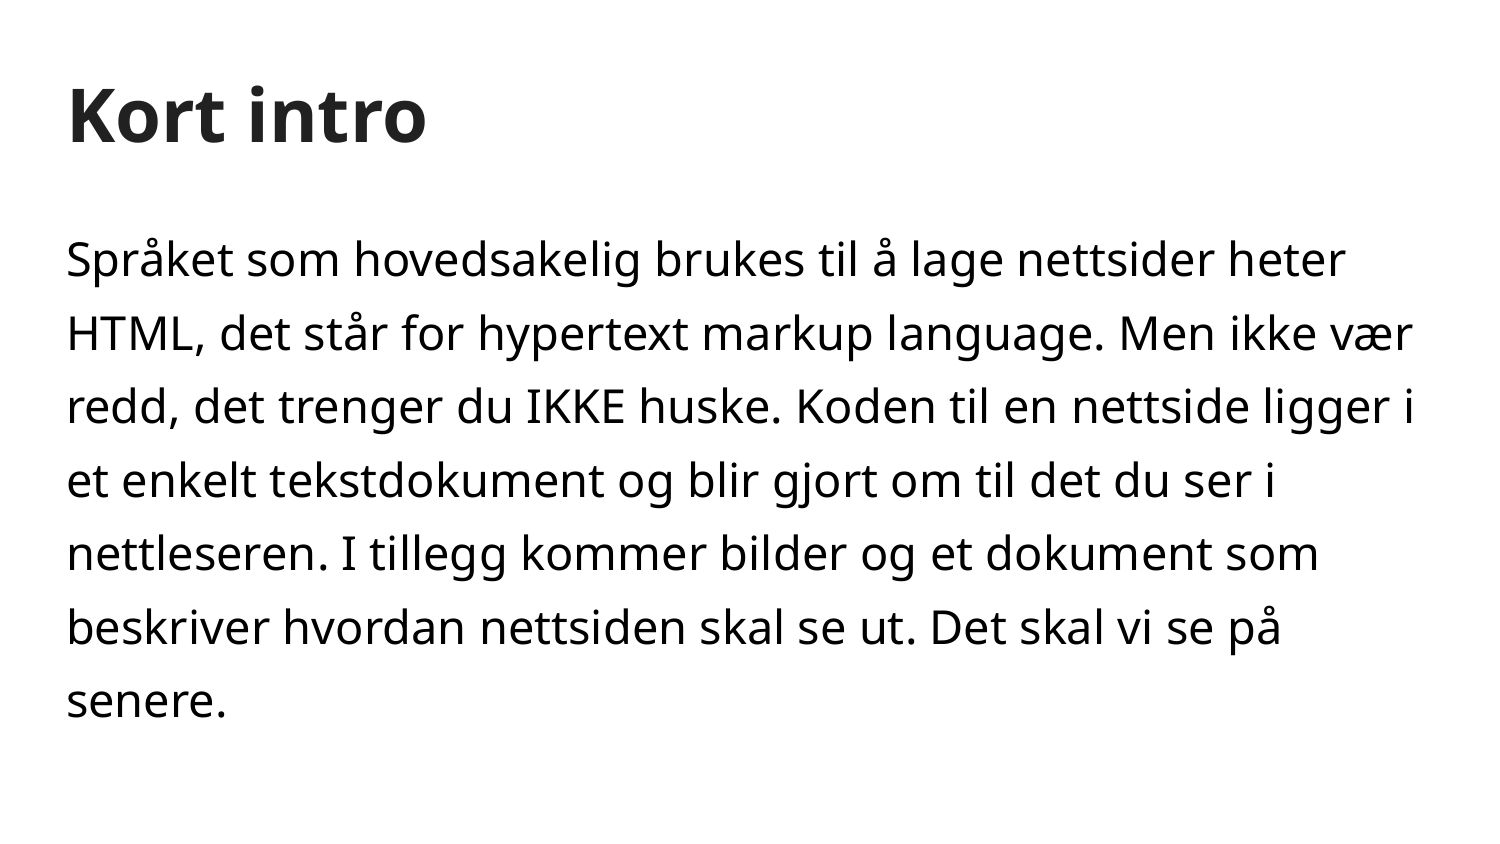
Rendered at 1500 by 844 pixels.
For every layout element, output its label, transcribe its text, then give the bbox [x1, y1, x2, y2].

title Kort intro [51, 48, 1449, 180]
list Språket som hovedsakelig brukes til å lage nettsider heter HTML, det står for hypertext markup language. Men ikke vær redd, det trenger du IKKE huske. Koden til en nettside ligger i et enkelt tekstdokument og blir gjort om til det du ser i nettleseren. I tillegg kommer bilder og et dokument som beskriver hvordan nettsiden skal se ut. Det skal vi se på senere. [51, 201, 1449, 750]
